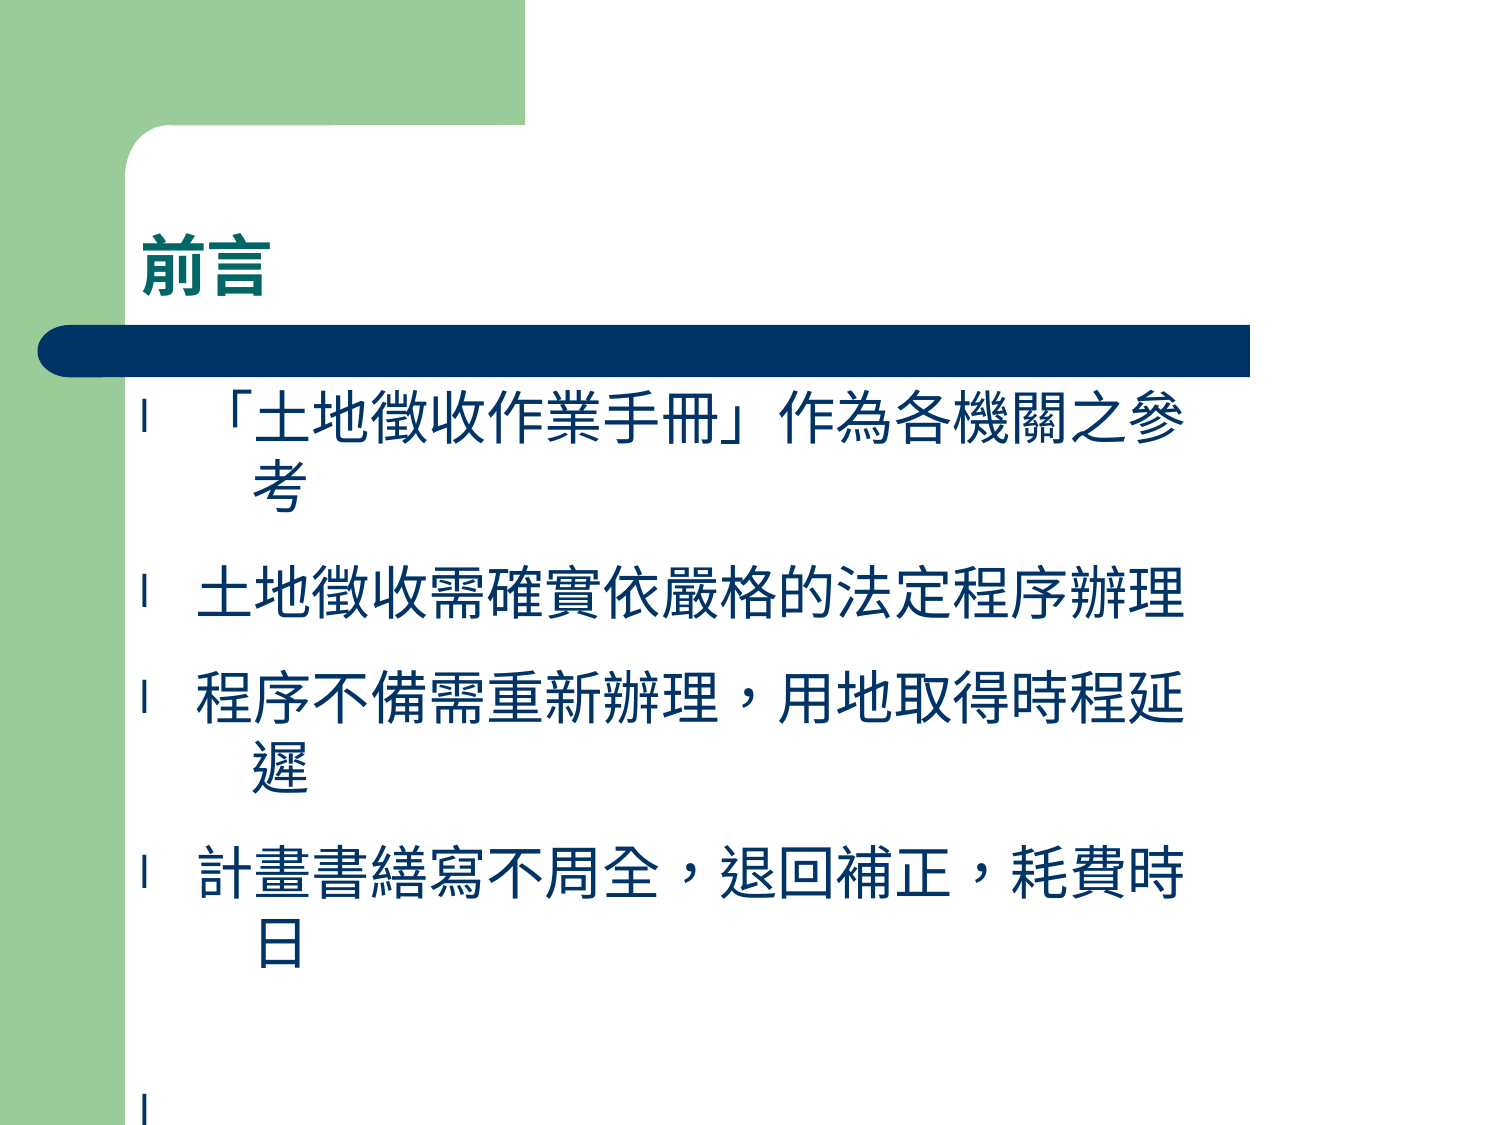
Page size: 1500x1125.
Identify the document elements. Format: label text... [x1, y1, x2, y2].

title 前言 [125, 125, 1426, 313]
list 「土地徵收作業手冊」作為各機關之參考 土地徵收需確實依嚴格的法定程序辦理 程序不備需重新辦理，用地取得時程延遲 計畫書繕寫不周全，退回補正，耗費時日 [123, 373, 1247, 985]
